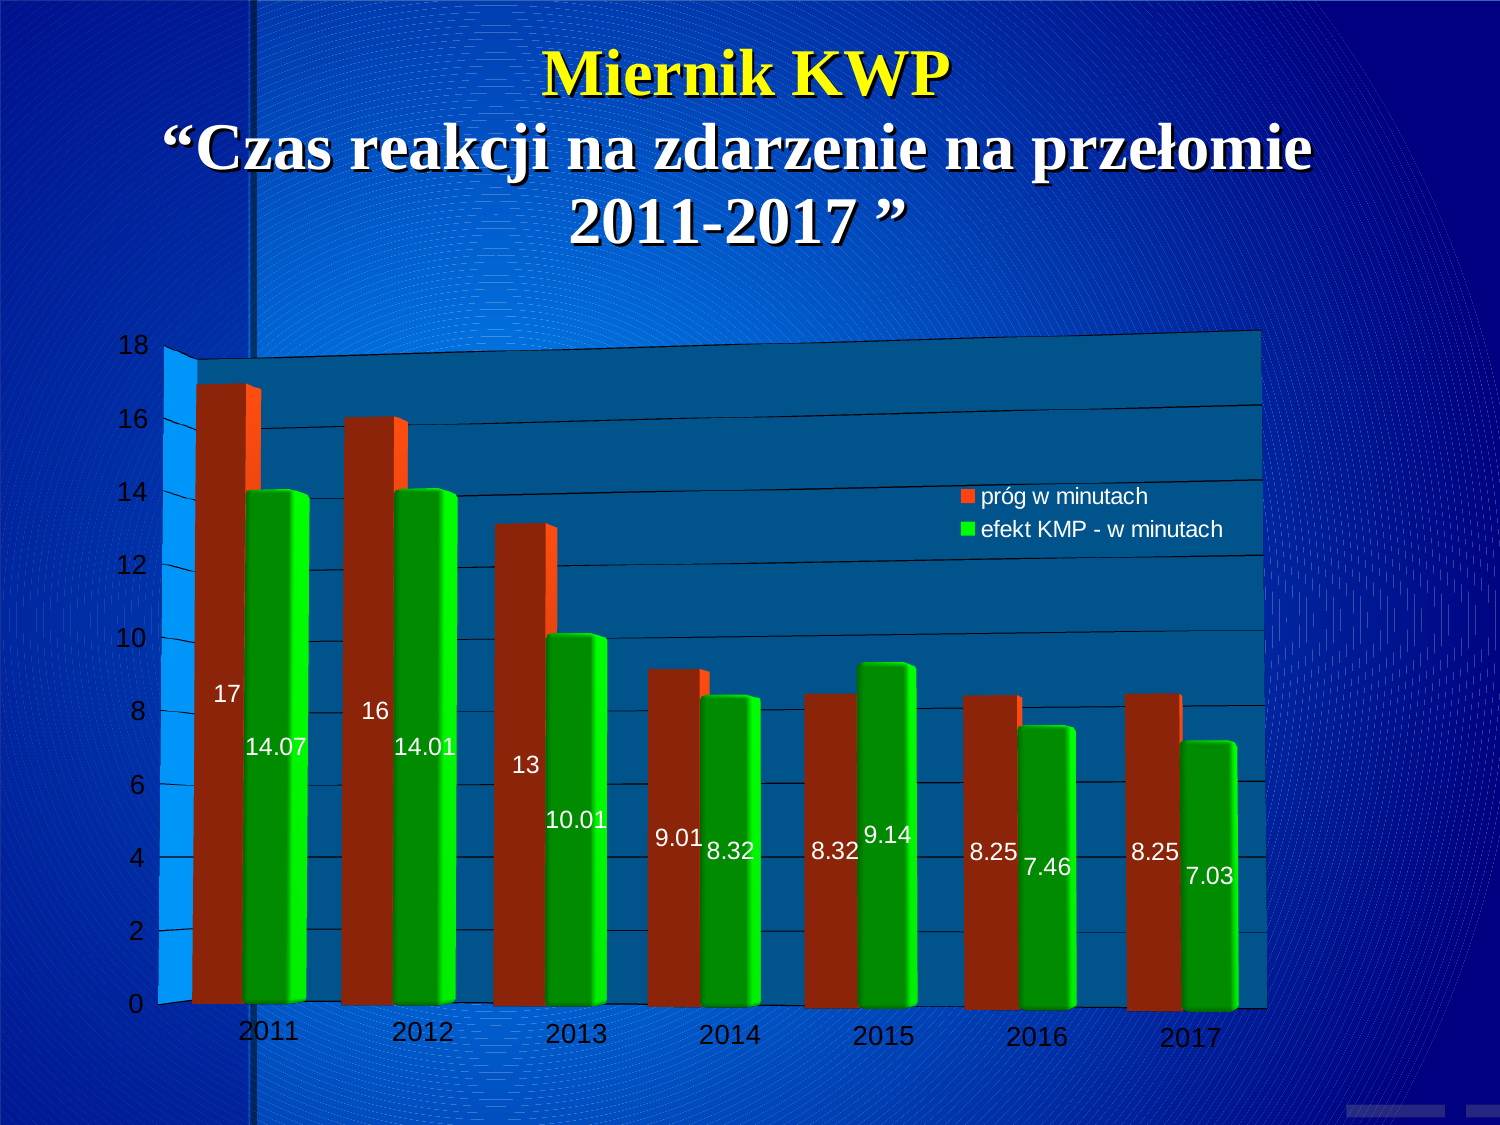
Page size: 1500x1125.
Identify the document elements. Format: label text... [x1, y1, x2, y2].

chart [10, 294, 1500, 1078]
title Miernik KWP “Czas reakcji na zdarzenie na przełomie 2011-2017 ” [40, 36, 1453, 259]
